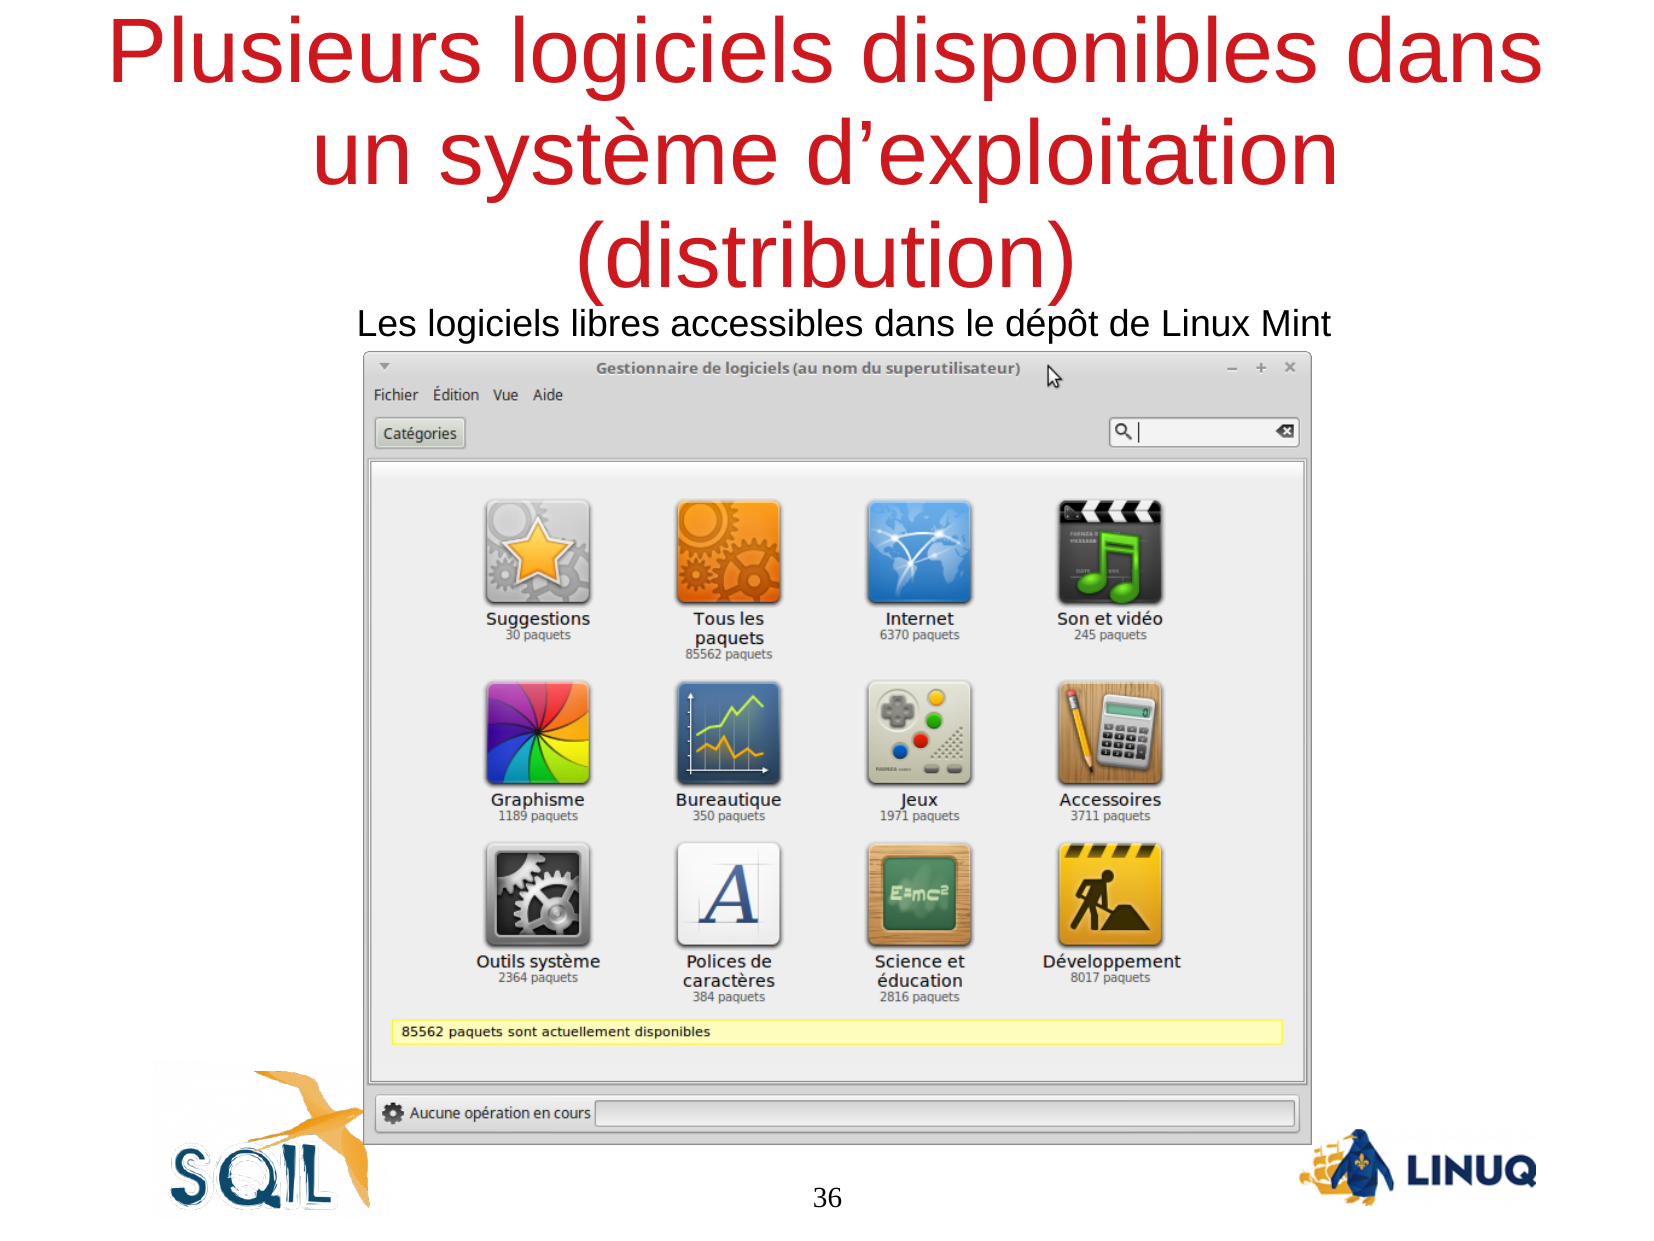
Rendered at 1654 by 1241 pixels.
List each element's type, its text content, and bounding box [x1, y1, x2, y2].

title Plusieurs logiciels disponibles dans un système d’exploitation (distribution) [82, 0, 1571, 307]
text_box Les logiciels libres accessibles dans le dépôt de Linux Mint [341, 295, 1347, 352]
picture [153, 351, 1536, 1220]
